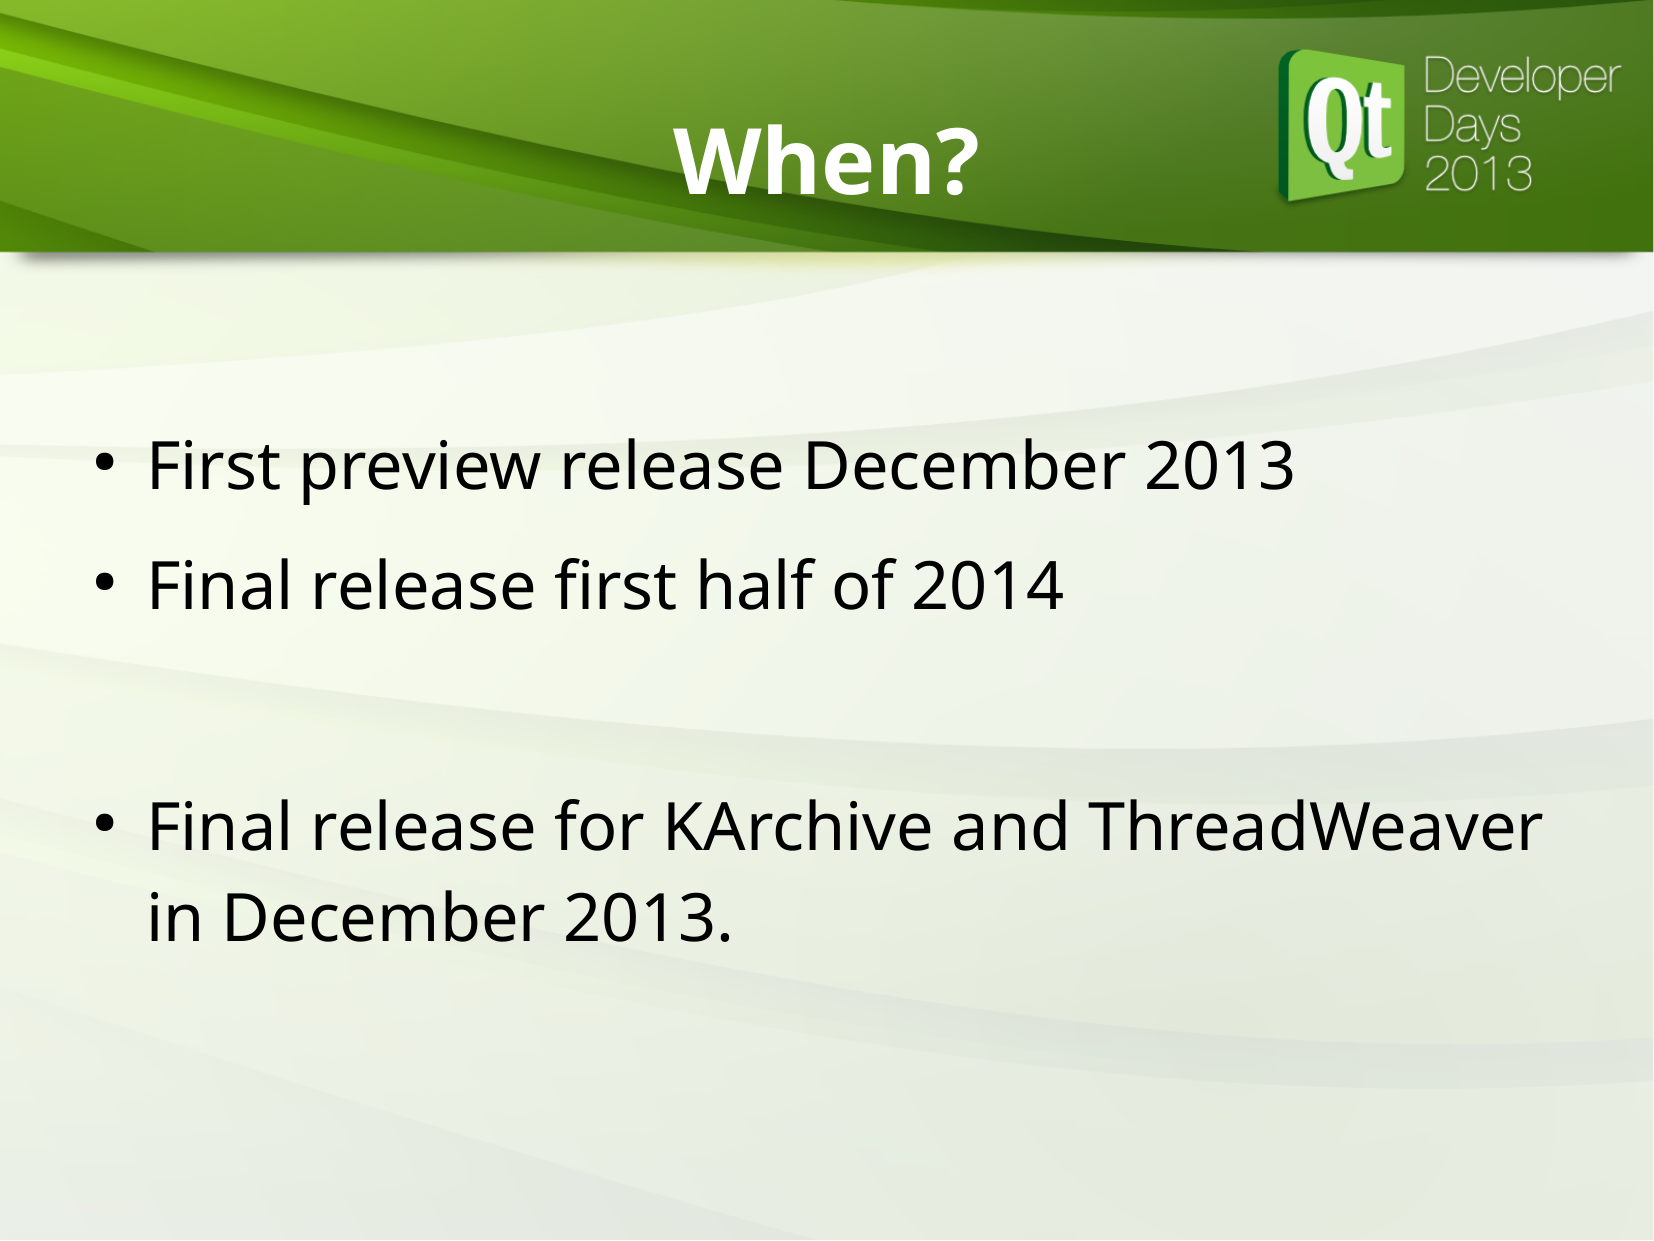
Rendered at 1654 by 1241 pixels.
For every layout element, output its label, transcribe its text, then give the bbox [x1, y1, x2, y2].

picture [0, 0, 1654, 1240]
title When? [82, 55, 1571, 263]
list First preview release December 2013 Final release first half of 2014 Final release for KArchive and ThreadWeaver in December 2013. [75, 297, 1576, 1017]
